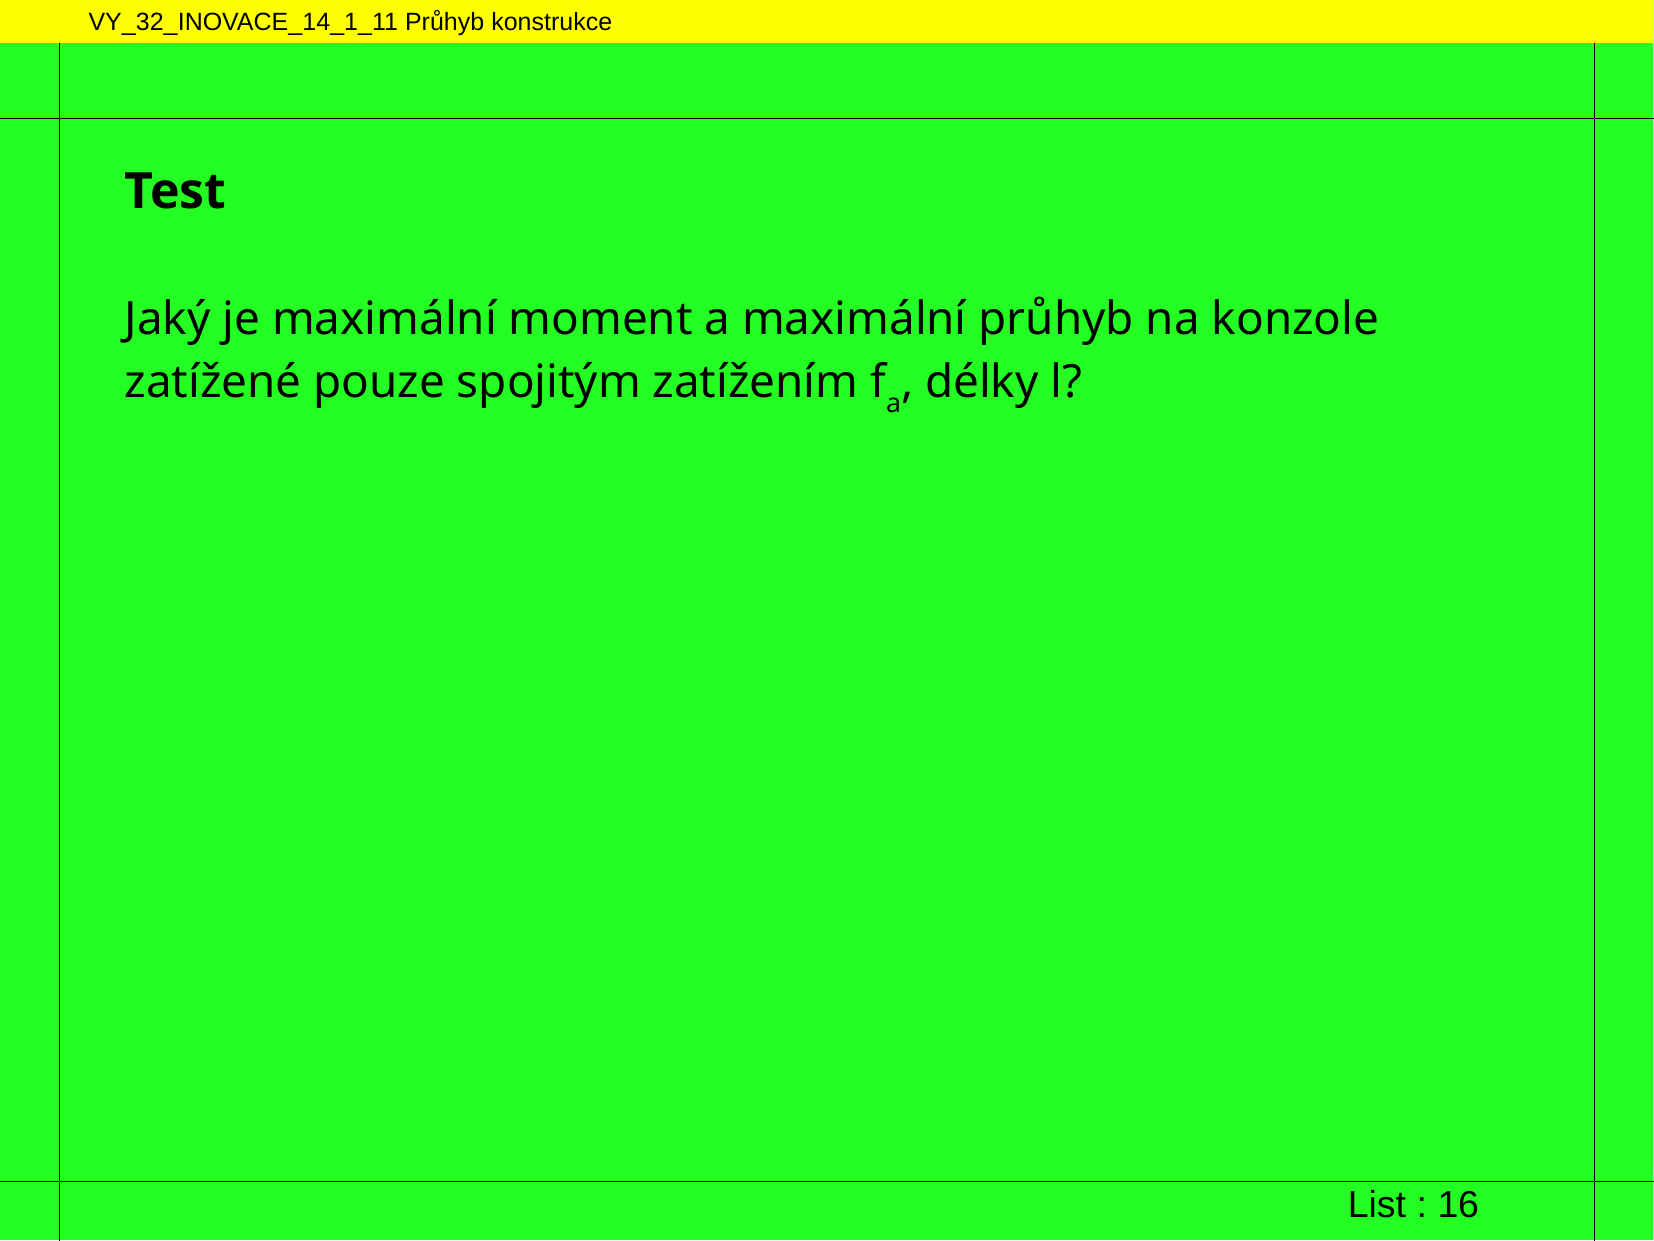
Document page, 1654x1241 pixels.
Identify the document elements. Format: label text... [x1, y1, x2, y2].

text_box List : <číslo> [1357, 1176, 1599, 1241]
text_box Test Jaký je maximální moment a maximální průhyb na konzole zatížené pouze spojitým zatížením fa, délky l? [110, 147, 1562, 693]
text_box VY_32_INOVACE_14_1_11 Průhyb konstrukce [0, 0, 1654, 43]
